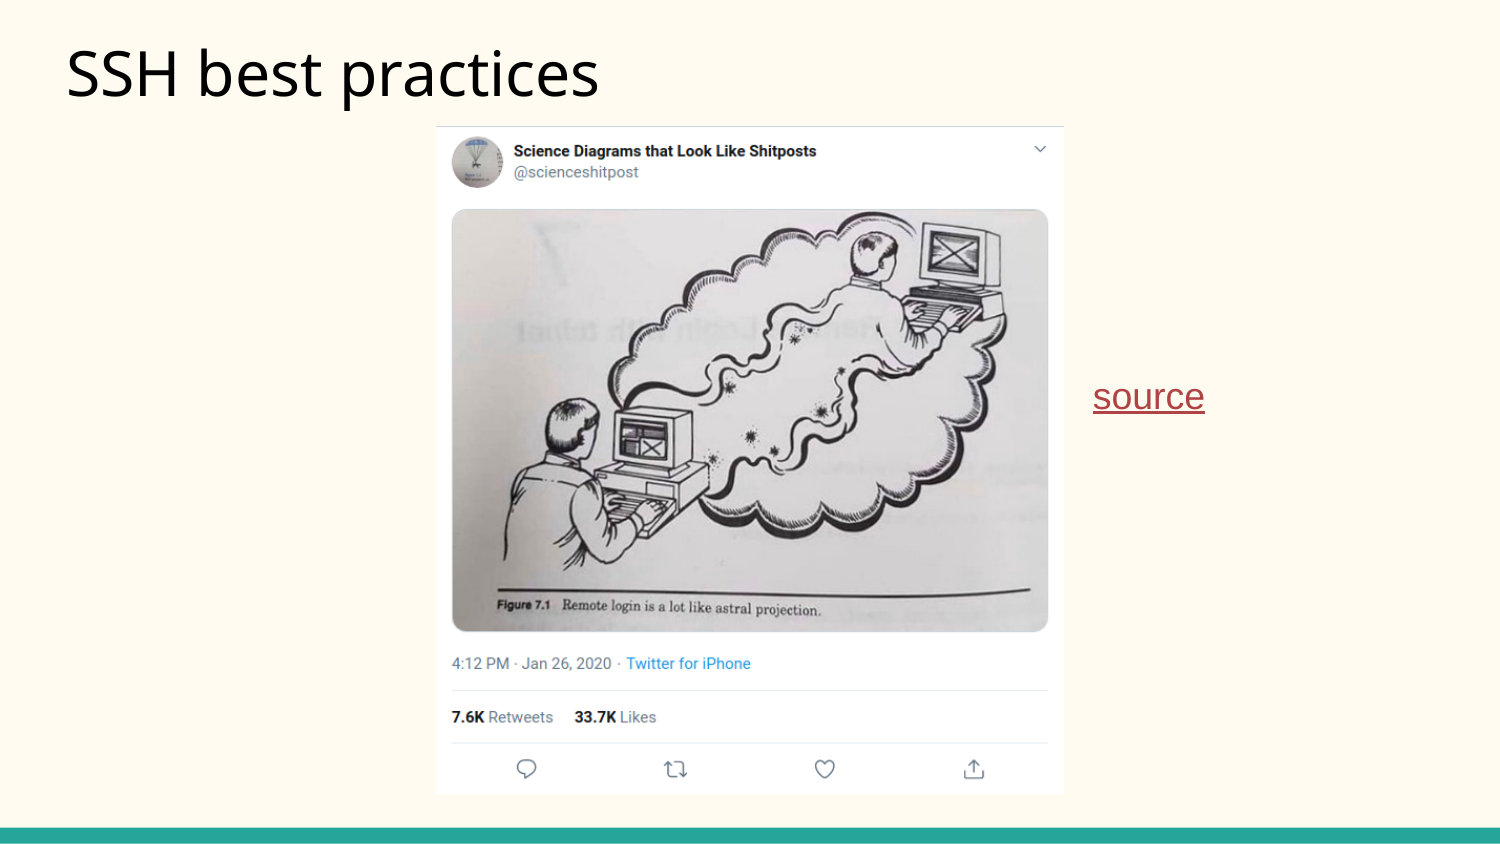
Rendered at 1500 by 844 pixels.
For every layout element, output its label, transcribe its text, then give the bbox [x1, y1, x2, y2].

title SSH best practices [51, 18, 1449, 127]
picture [436, 126, 1064, 794]
text_box source [1077, 356, 1500, 492]
